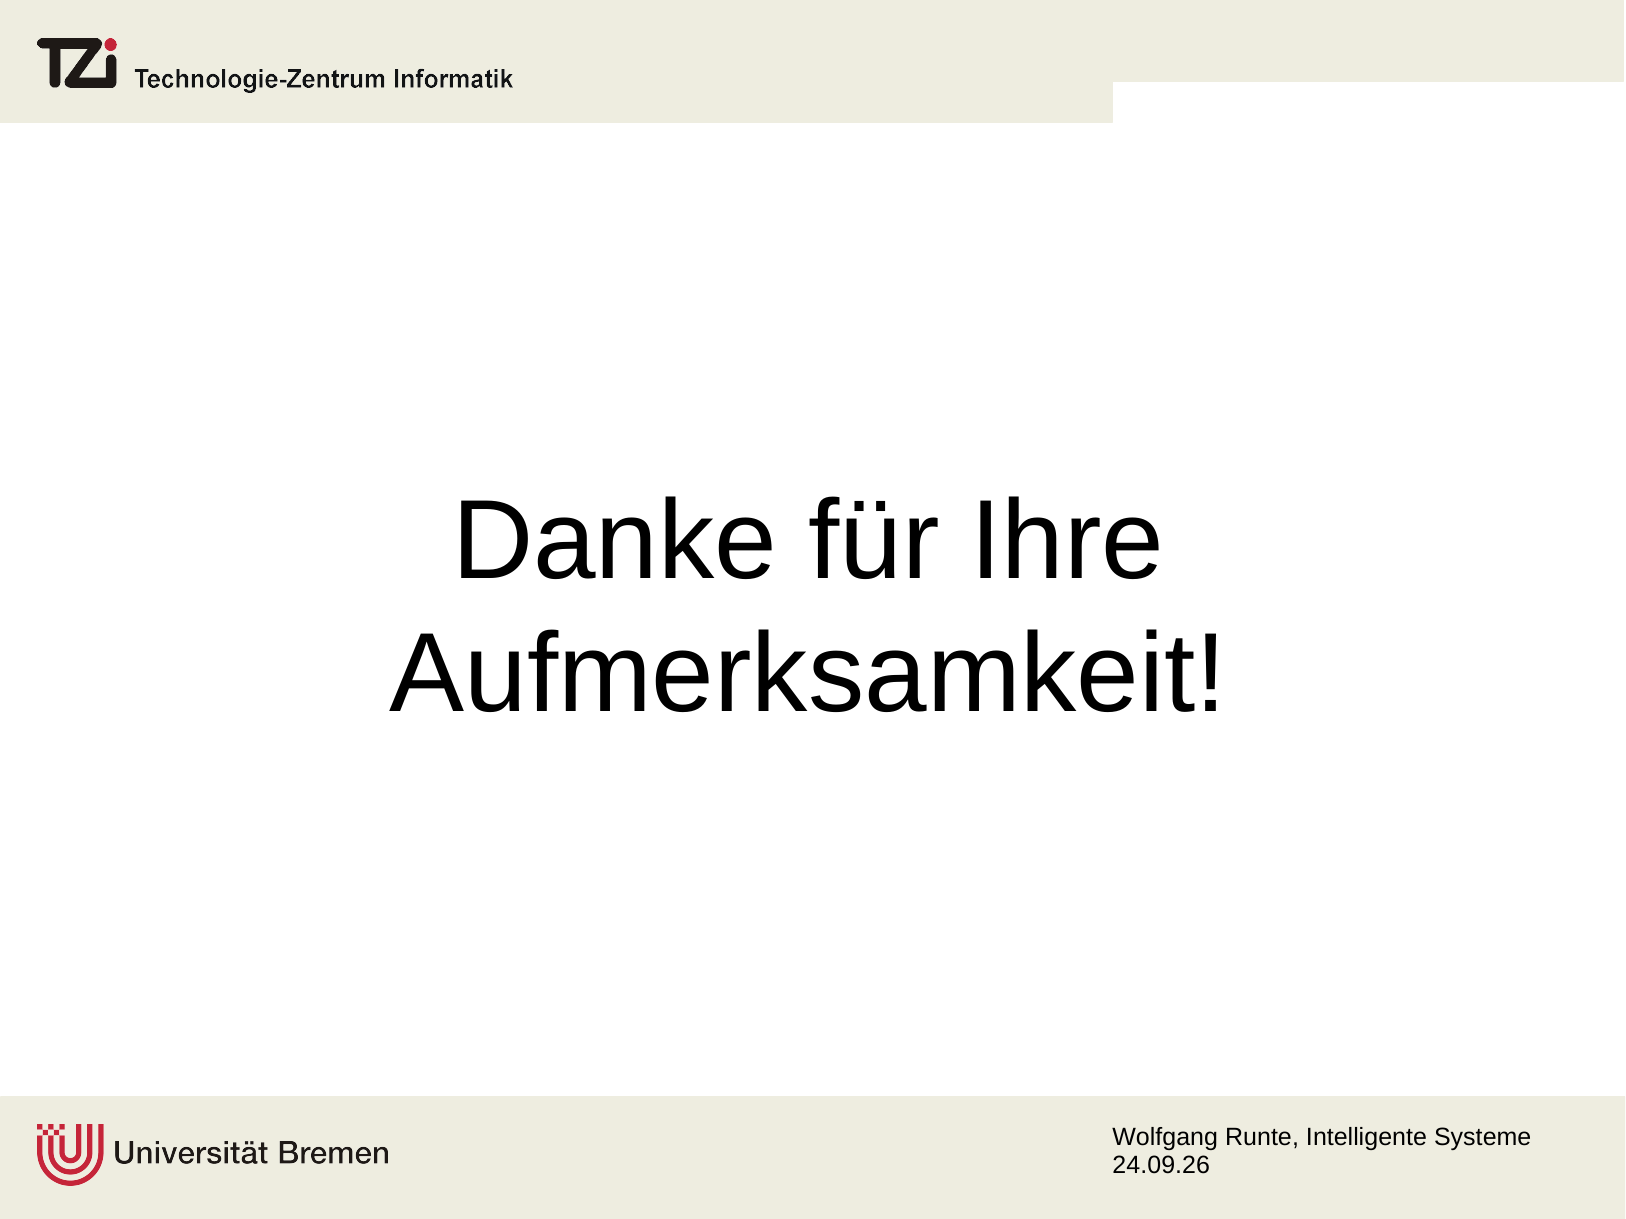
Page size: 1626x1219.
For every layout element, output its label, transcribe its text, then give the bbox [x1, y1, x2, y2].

picture [37, 1124, 388, 1186]
text_box Danke für Ihre Aufmerksamkeit! [389, 468, 1229, 728]
picture [37, 38, 513, 93]
